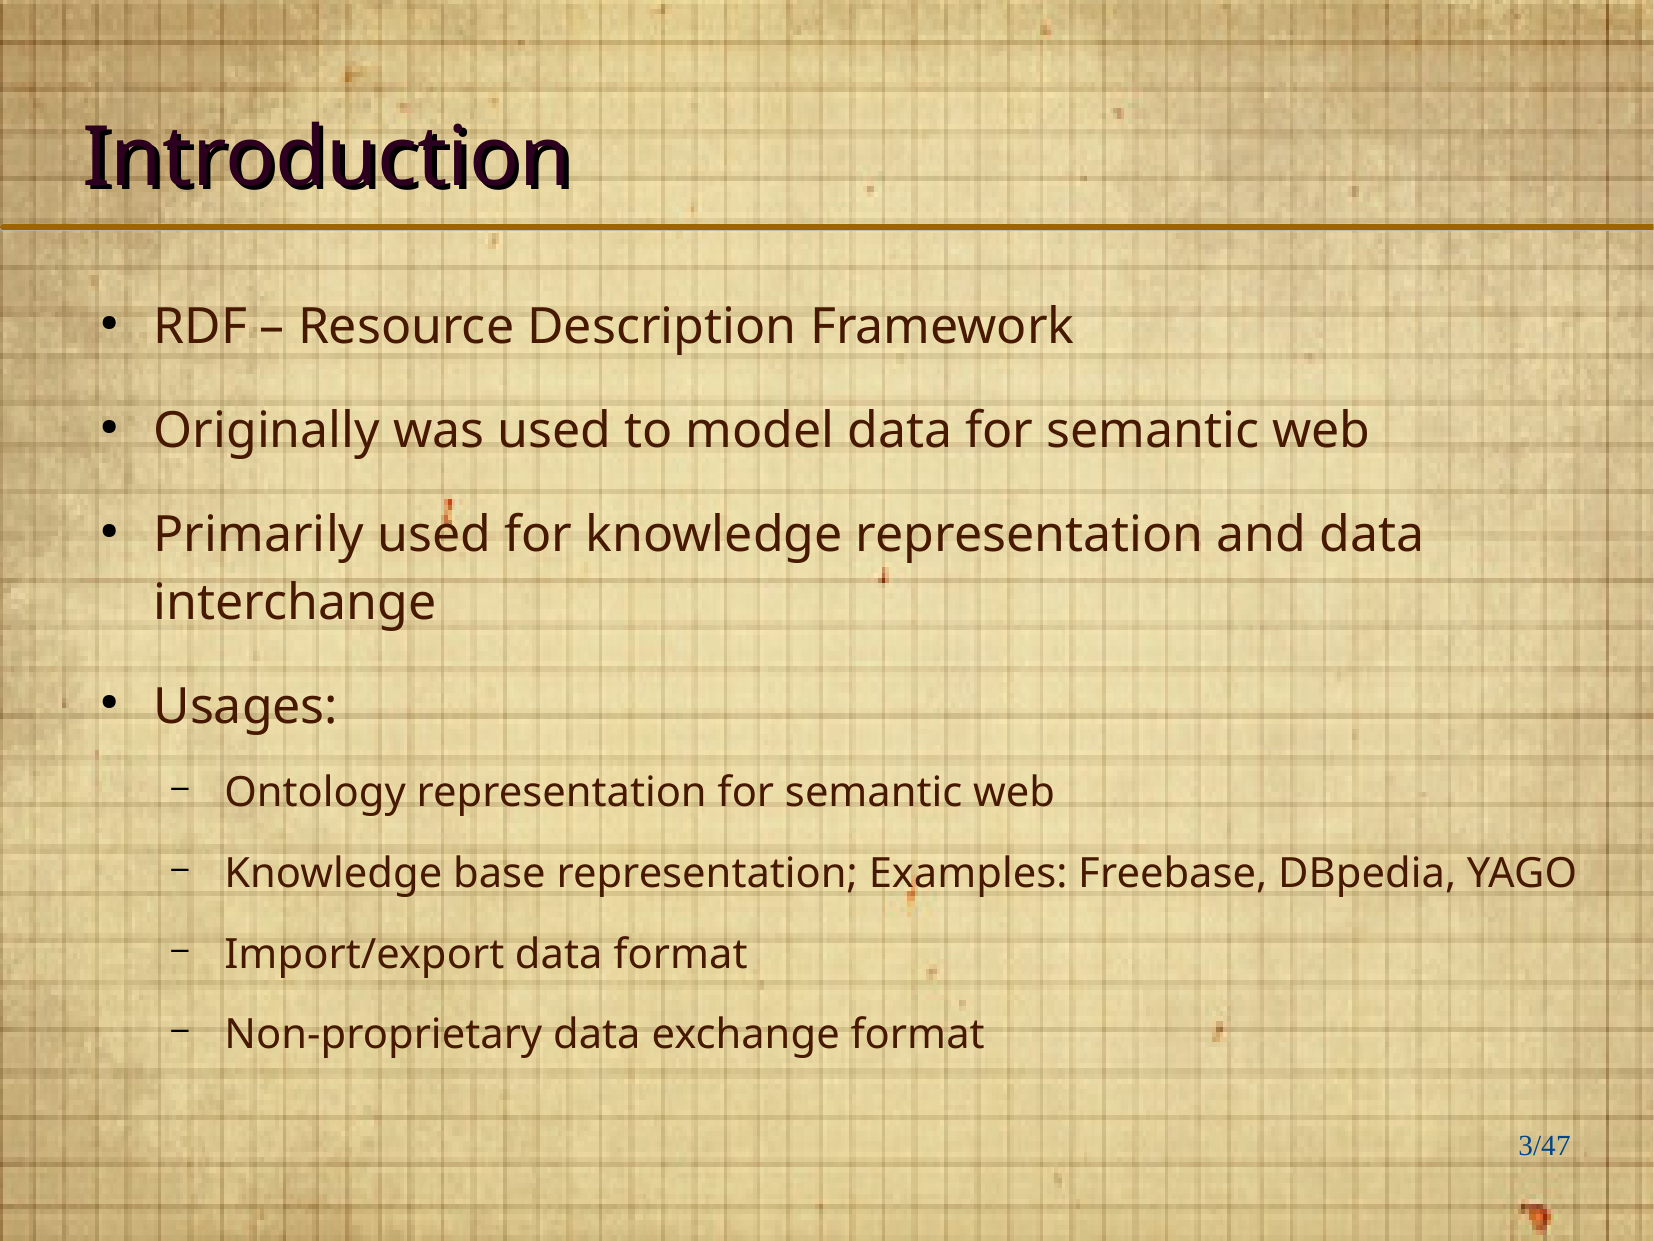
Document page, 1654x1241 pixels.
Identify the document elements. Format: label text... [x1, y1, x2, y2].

title Introduction [82, 49, 1571, 227]
list RDF – Resource Description Framework Originally was used to model data for semantic web Primarily used for knowledge representation and data interchange Usages: Ontology representation for semantic web Knowledge base representation; Examples: Freebase, DBpedia, YAGO Import/export data format Non-proprietary data exchange format [82, 290, 1595, 1182]
title Introduction [82, 228, 1571, 257]
picture [0, 0, 1654, 1241]
